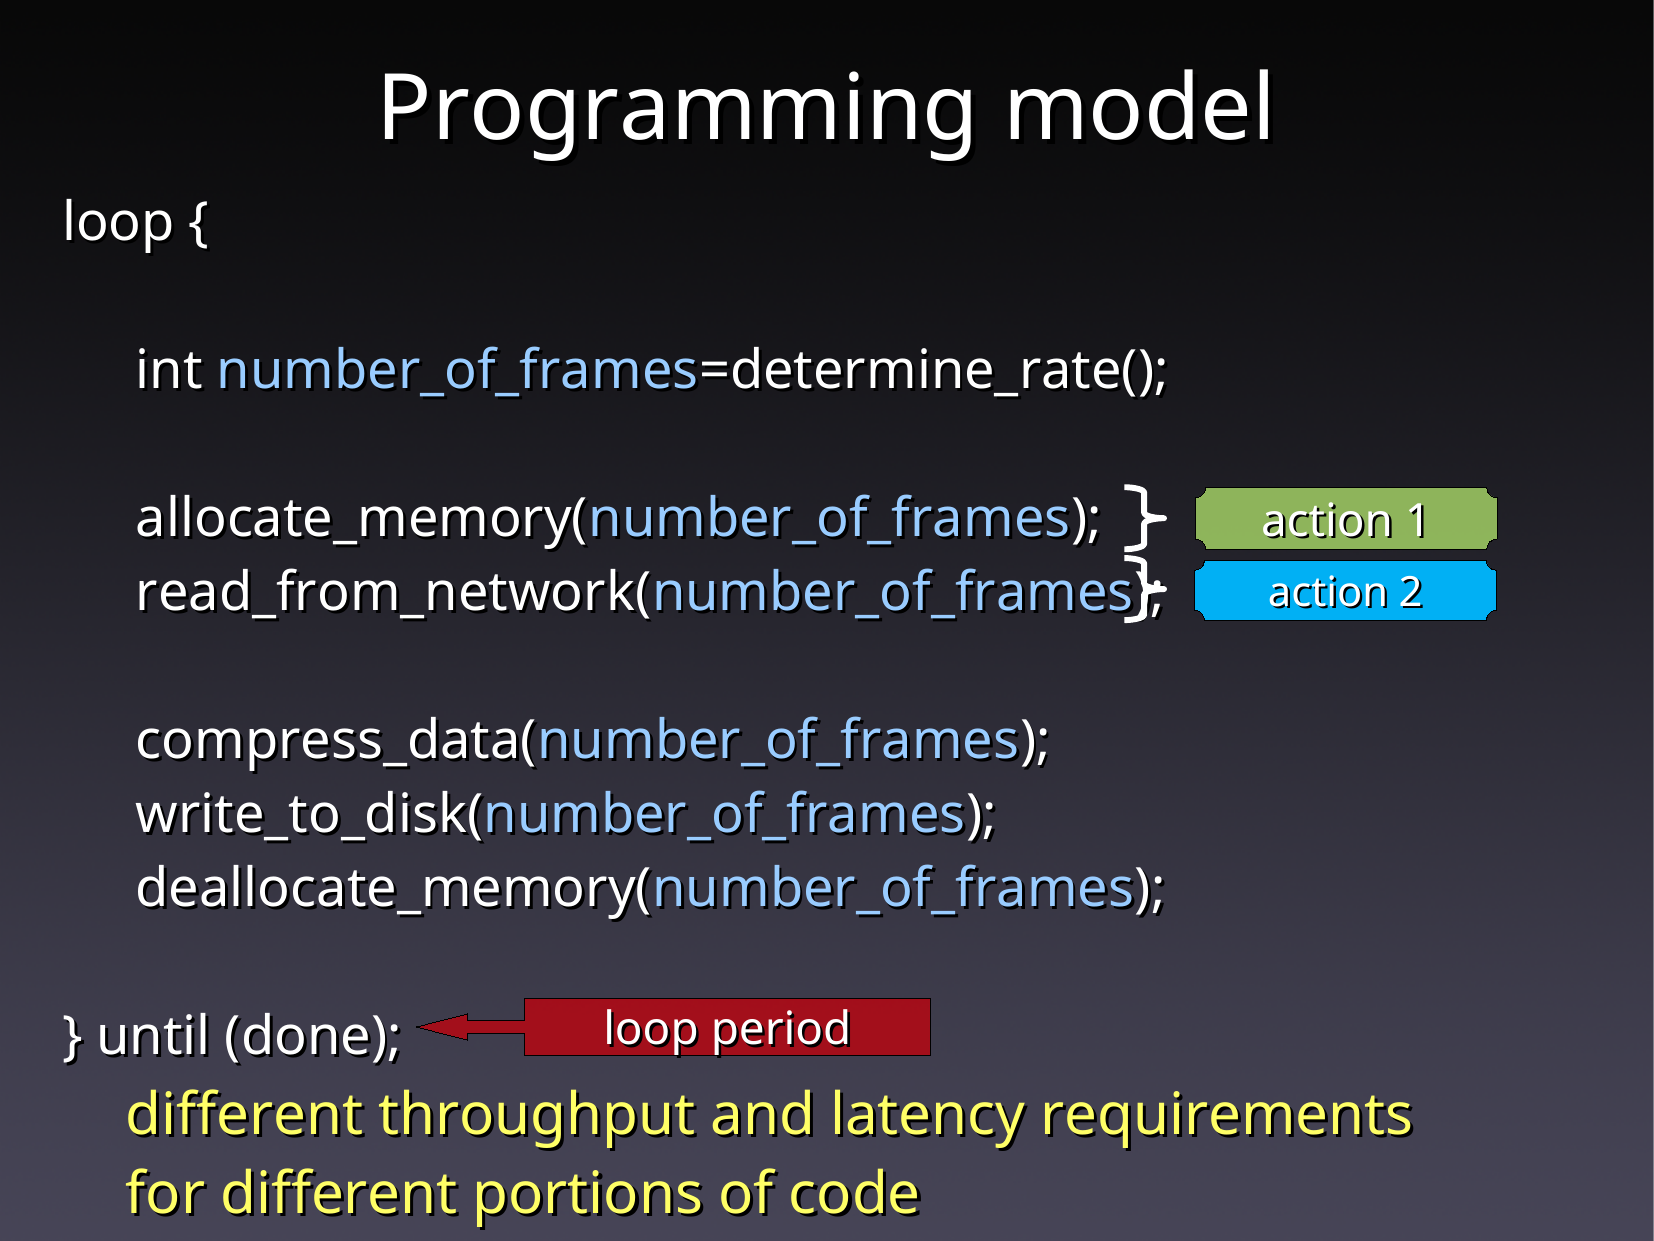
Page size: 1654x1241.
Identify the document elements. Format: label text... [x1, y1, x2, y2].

text_box loop { int number_of_frames=determine_rate(); allocate_memory(number_of_frames); read_from_network(number_of_frames); compress_data(number_of_frames); write_to_disk(number_of_frames); deallocate_memory(number_of_frames); } until (done); [62, 182, 1427, 1056]
title Programming model [120, 0, 1533, 208]
text_box action 1 [1195, 487, 1498, 550]
text_box different throughput and latency requirements for different portions of code [125, 1071, 1515, 1231]
text_box loop period [416, 998, 931, 1056]
text_box action 2 [1194, 560, 1497, 621]
picture [0, 0, 1654, 1241]
